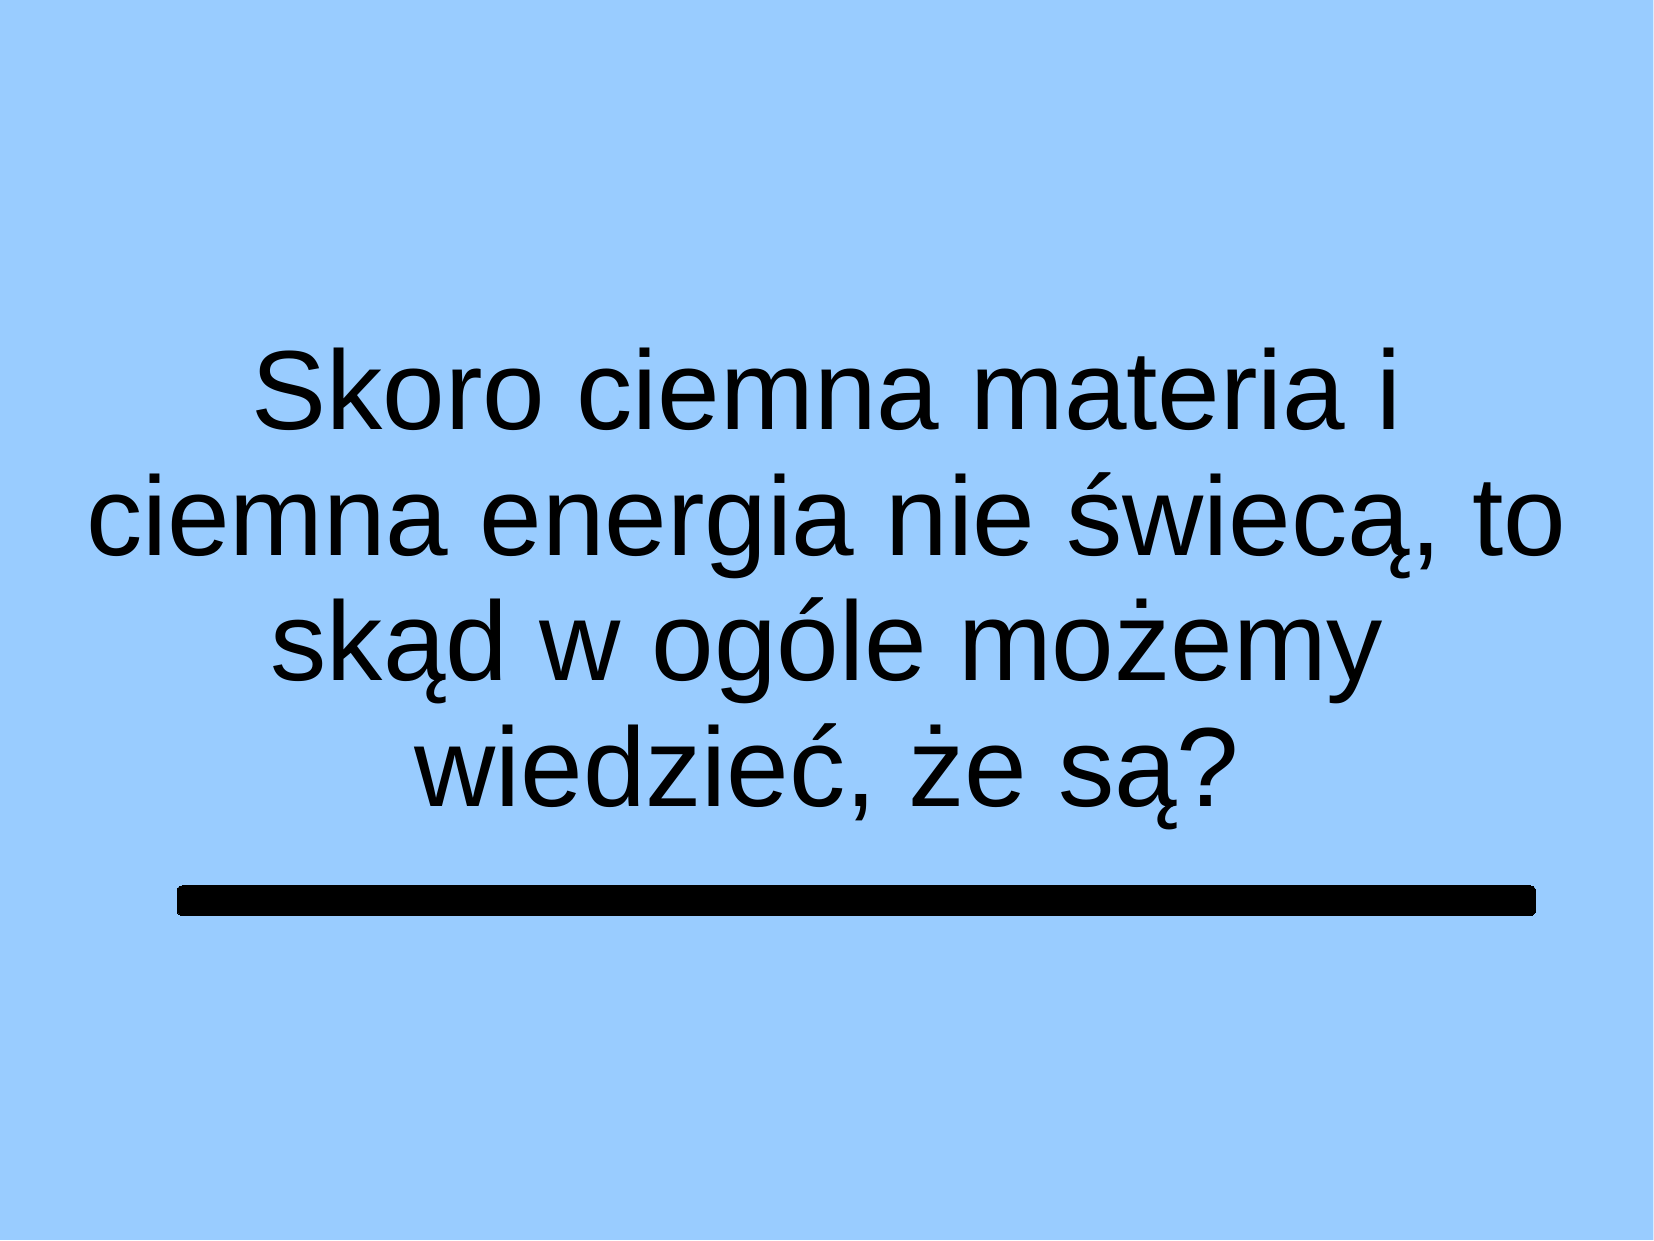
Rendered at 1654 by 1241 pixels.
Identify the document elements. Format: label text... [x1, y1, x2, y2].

subtitle Skoro ciemna materia i ciemna energia nie świecą, to skąd w ogóle możemy wiedzieć, że są? [82, 49, 1571, 1109]
text_box [177, 885, 1536, 916]
